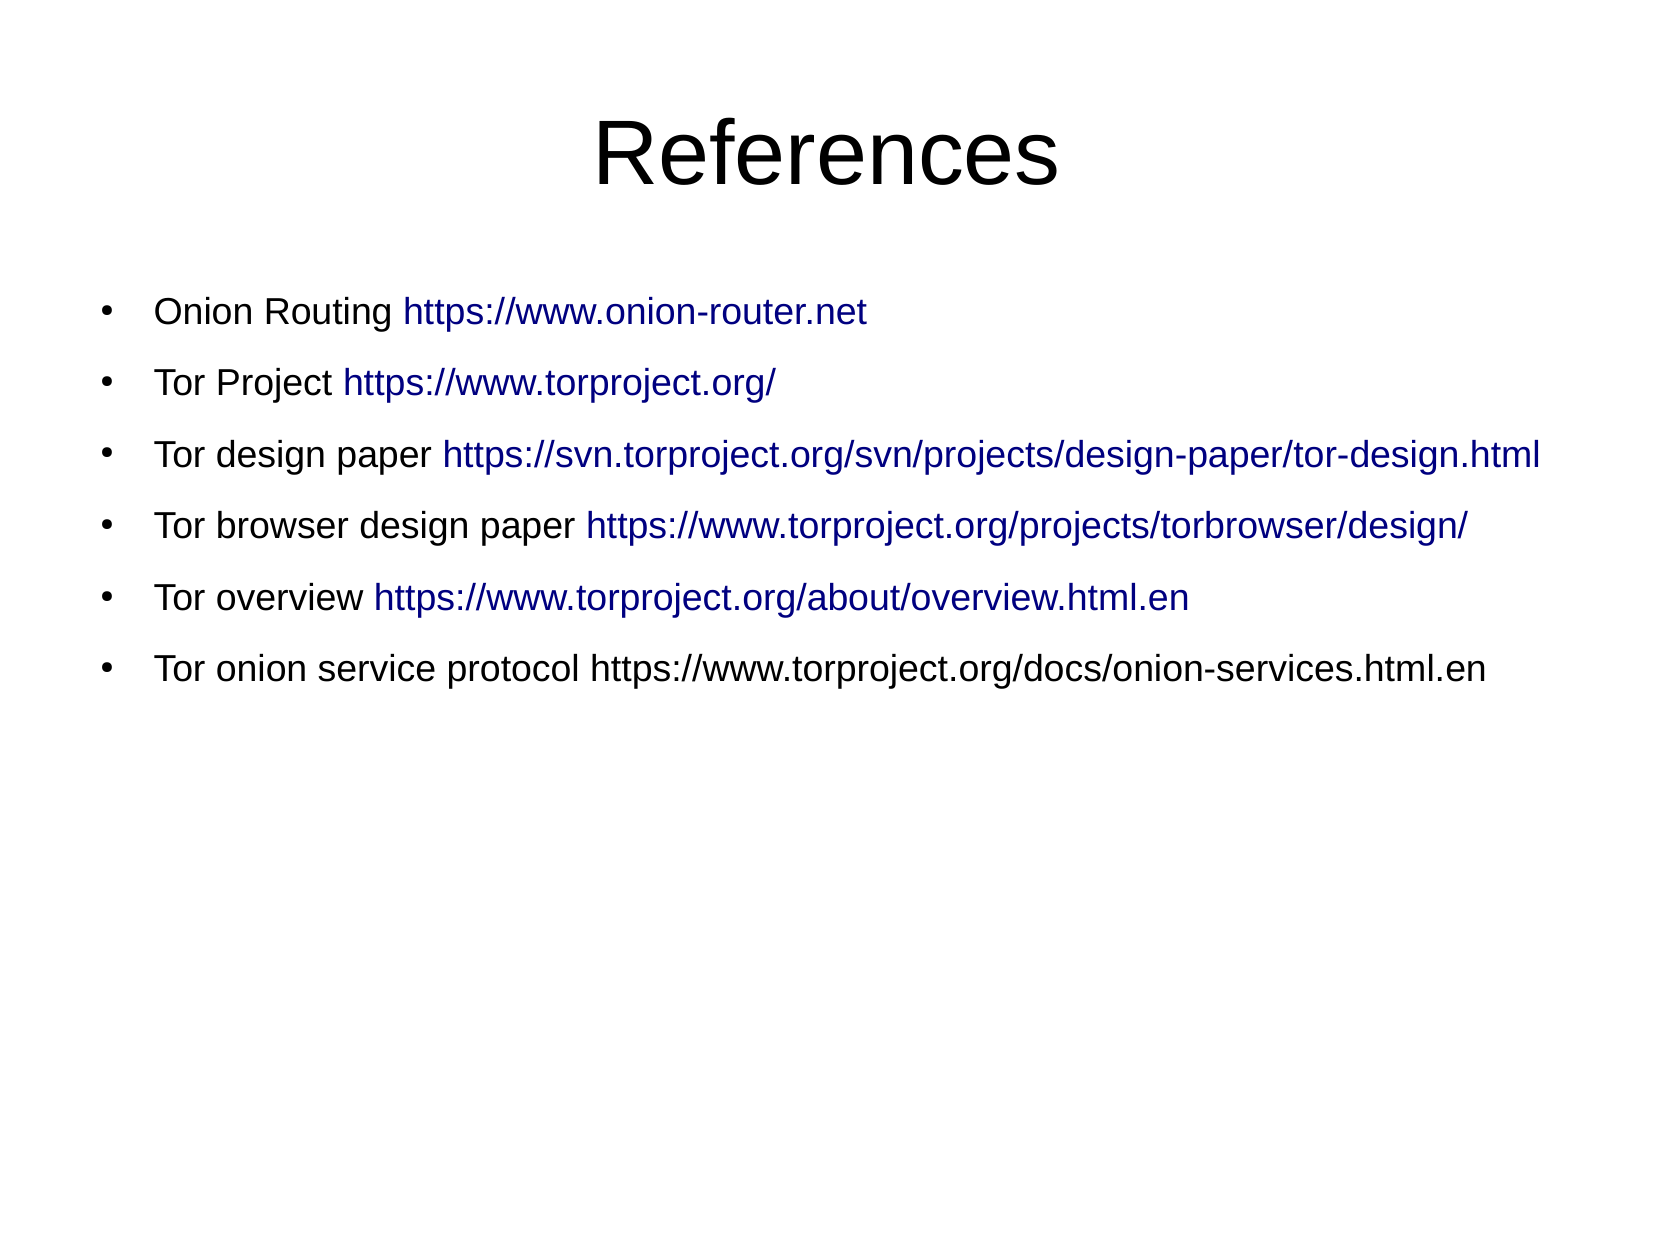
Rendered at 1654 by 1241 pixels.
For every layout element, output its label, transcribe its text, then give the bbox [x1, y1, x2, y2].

title References [82, 49, 1571, 257]
list Onion Routing https://www.onion-router.net Tor Project https://www.torproject.org/ Tor design paper https://svn.torproject.org/svn/projects/design-paper/tor-design.html Tor browser design paper https://www.torproject.org/projects/torbrowser/design/ Tor overview https://www.torproject.org/about/overview.html.en Tor onion service protocol https://www.torproject.org/docs/onion-services.html.en [82, 290, 1571, 1010]
